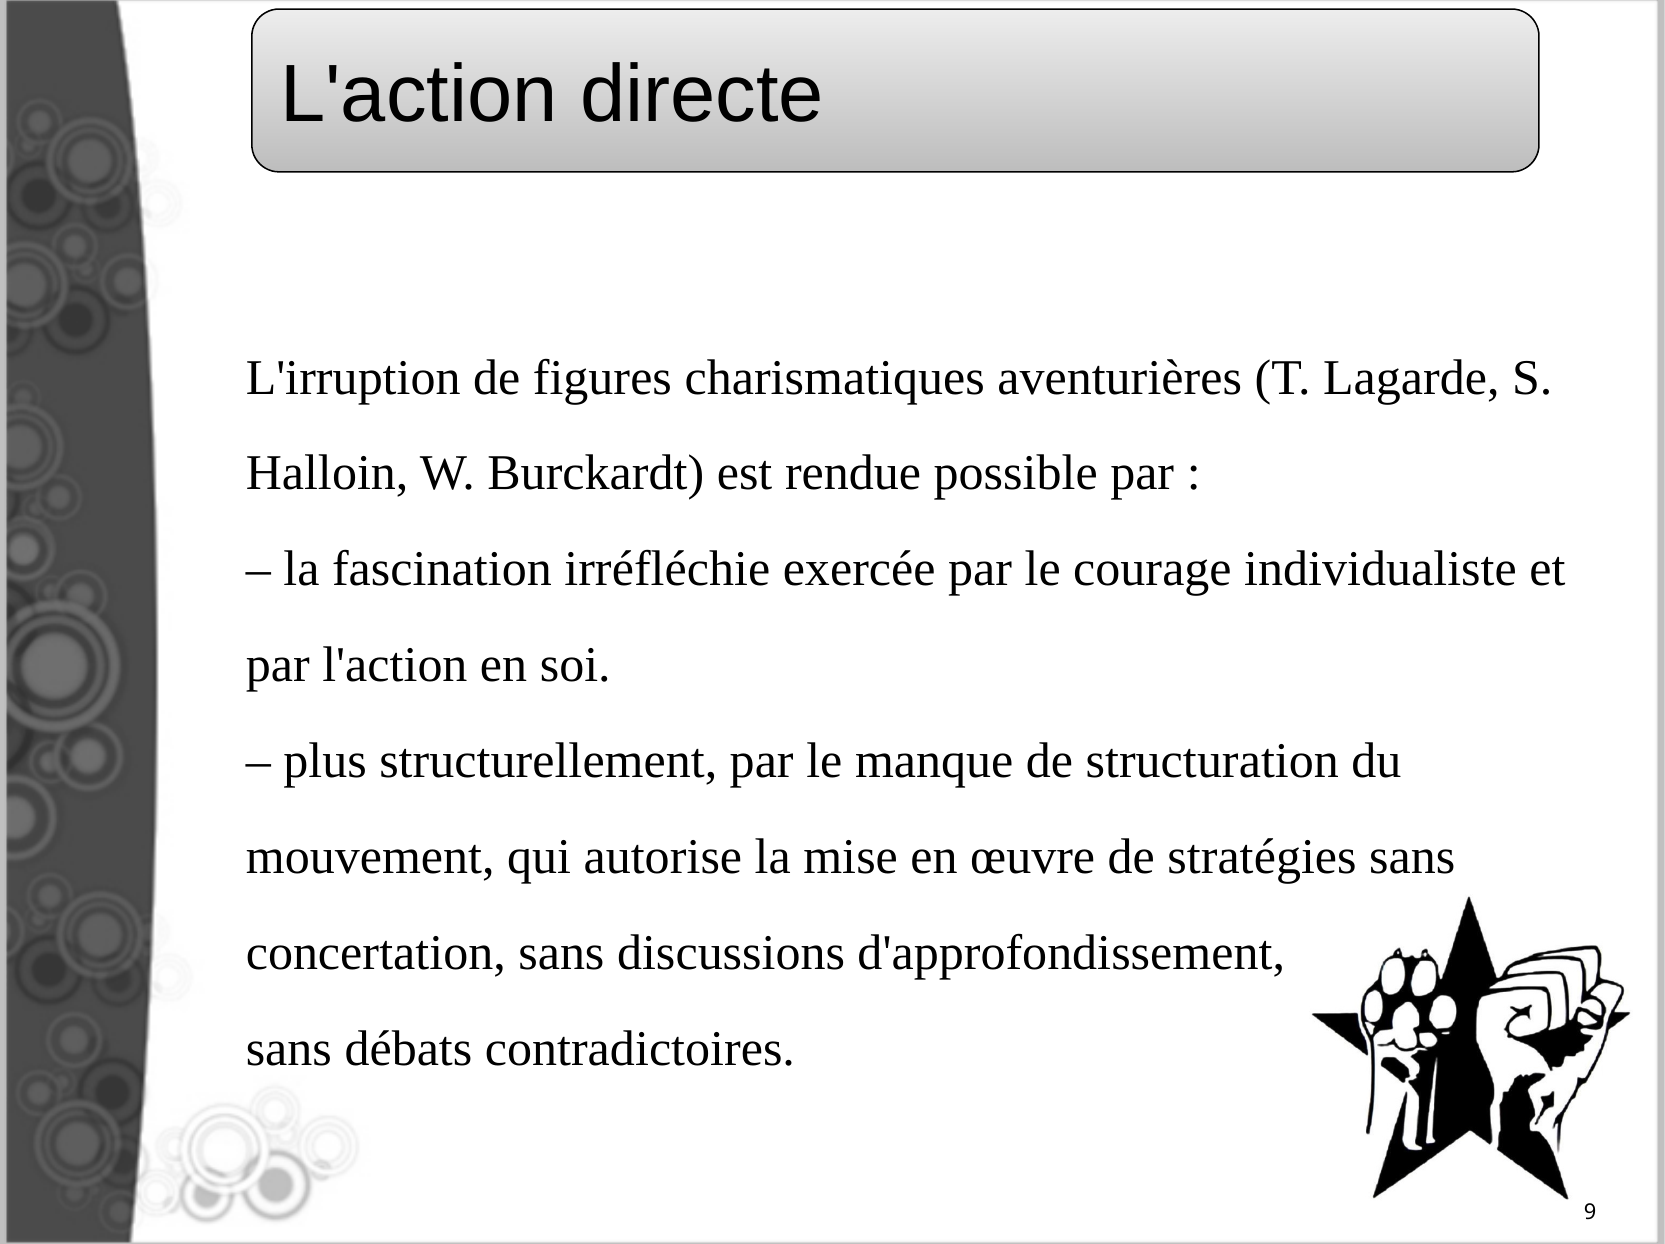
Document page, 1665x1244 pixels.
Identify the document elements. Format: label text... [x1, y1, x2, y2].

text_box [251, 9, 1539, 172]
text_box L'irruption de figures charismatiques aventurières (T. Lagarde, S. Halloin, W. Burckardt) est rendue possible par : – la fascination irréfléchie exercée par le courage individualiste et par l'action en soi. – plus structurellement, par le manque de structuration du mouvement, qui autorise la mise en œuvre de stratégies sans concertation, sans discussions d'approfondissement, sans débats contradictoires. [237, 300, 1625, 1180]
slide_number <numéro> [1264, 1190, 1612, 1233]
picture [3, 0, 1662, 1244]
text_box L'action directe [260, 29, 1531, 149]
